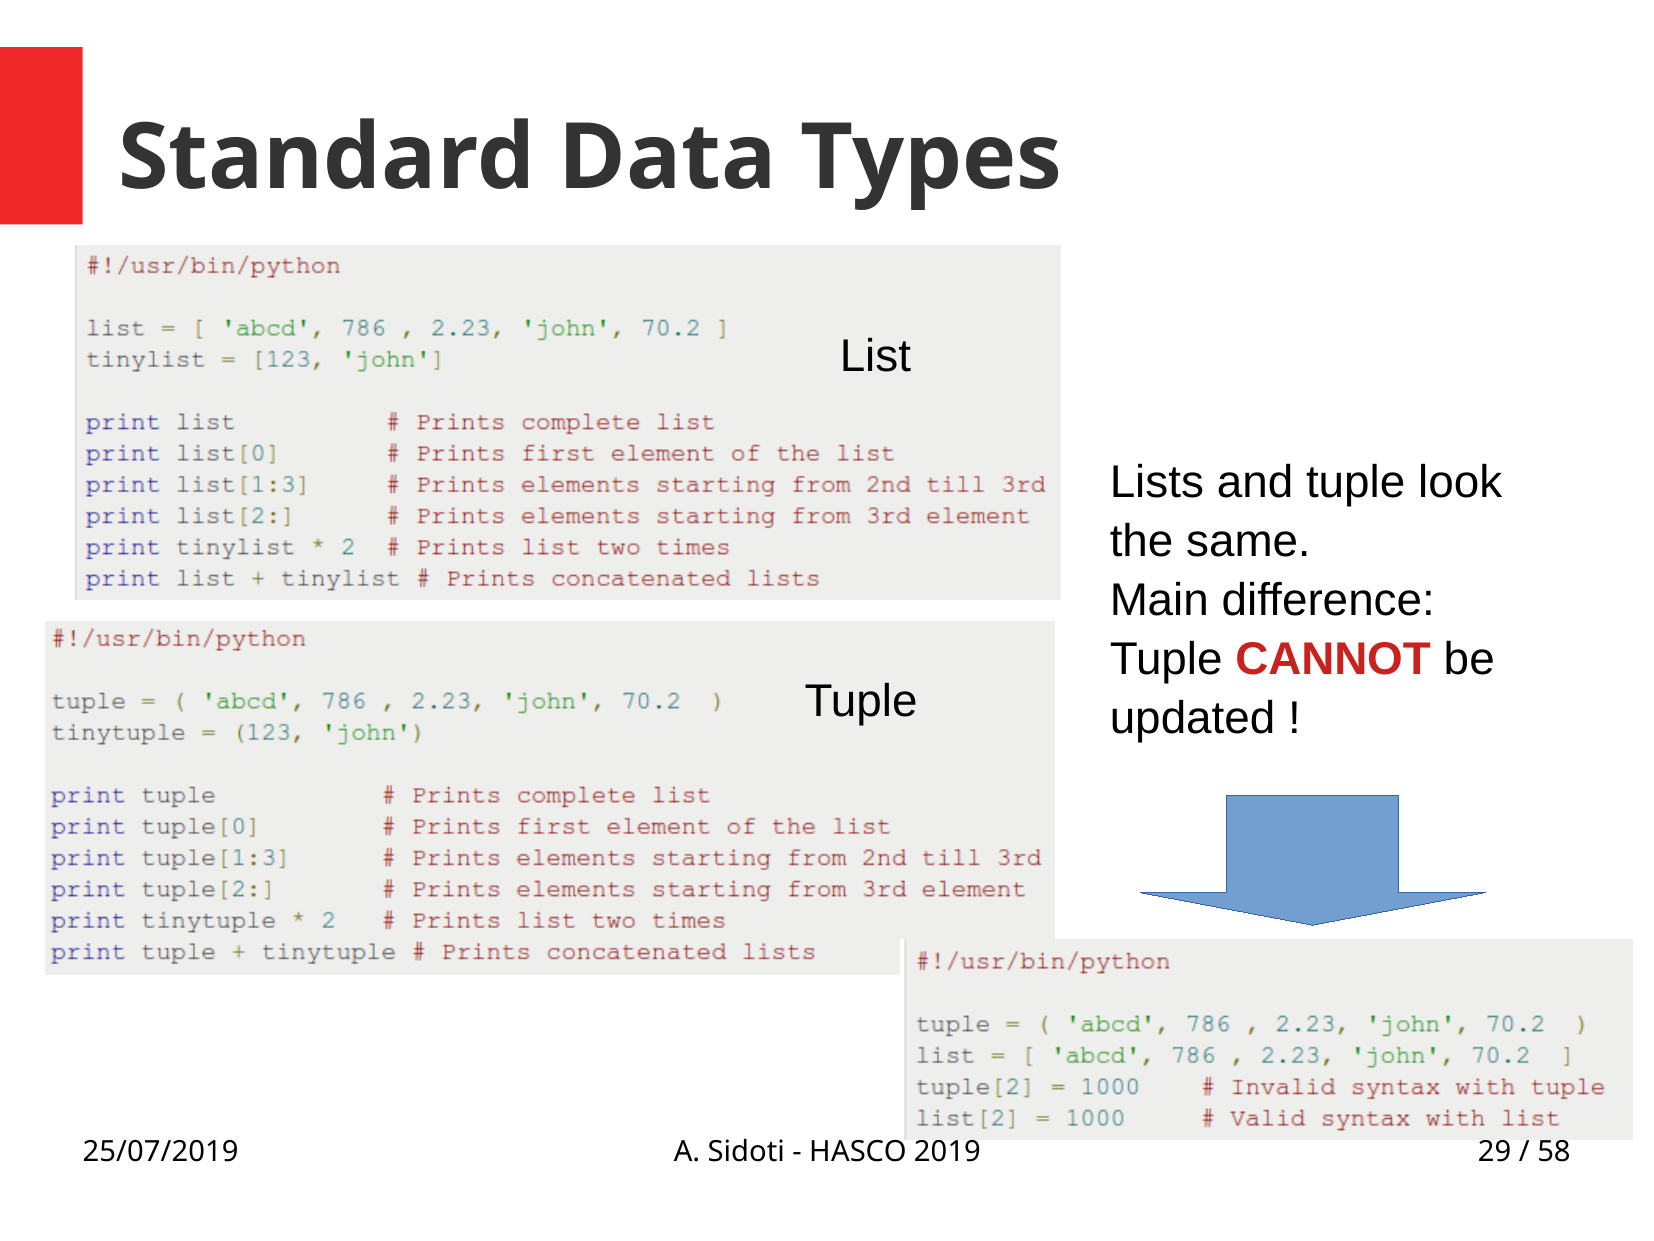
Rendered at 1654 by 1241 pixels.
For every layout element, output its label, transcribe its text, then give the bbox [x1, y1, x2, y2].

text_box Tuple [754, 660, 980, 793]
text_box [1140, 795, 1486, 926]
text_box Lists and tuple look the same. Main difference: Tuple CANNOT be updated ! [1095, 390, 1591, 751]
text_box List [825, 315, 976, 411]
title Standard Data Types [118, 49, 1571, 257]
picture [75, 245, 1061, 601]
picture [45, 621, 1633, 1141]
